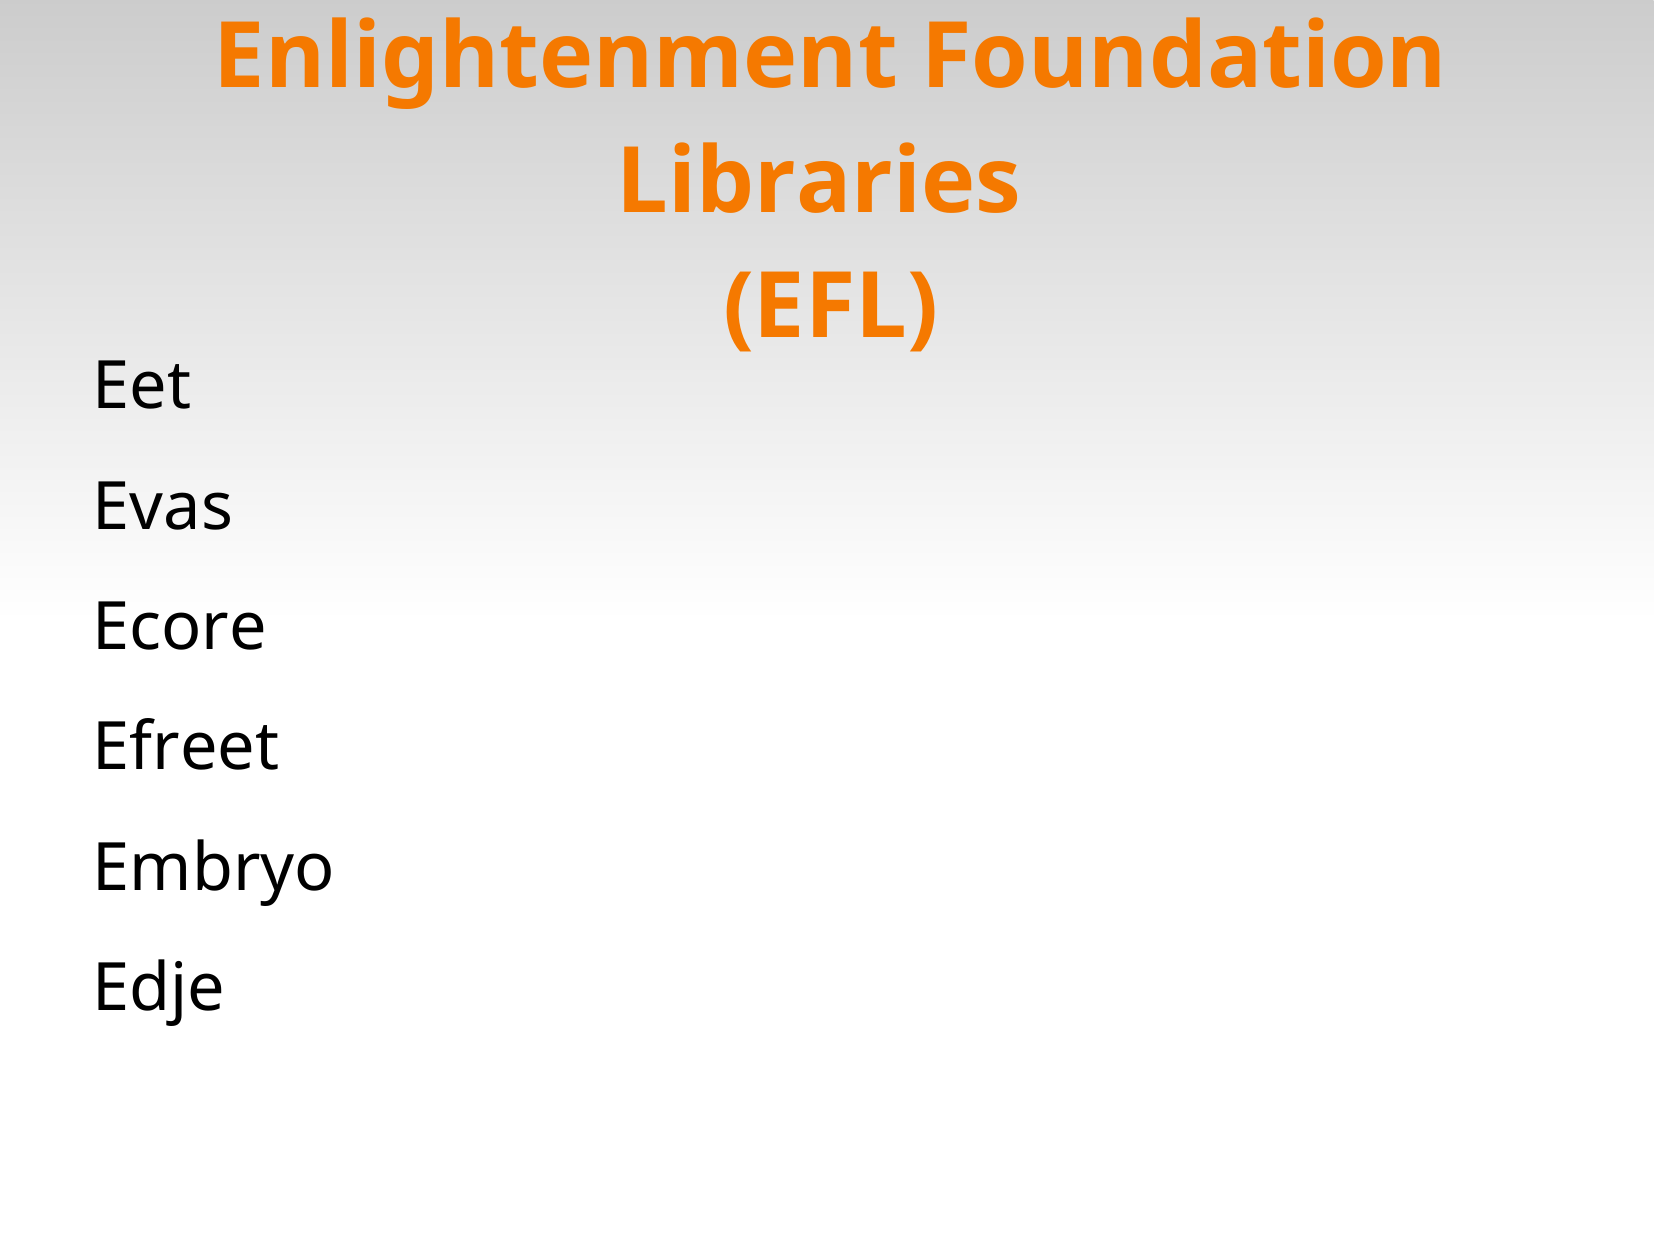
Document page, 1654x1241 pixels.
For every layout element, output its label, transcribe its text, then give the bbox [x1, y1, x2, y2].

list Eet Evas Ecore Efreet Embryo Edje [75, 337, 1571, 1094]
title Enlightenment Foundation Libraries (EFL) [86, 16, 1576, 338]
